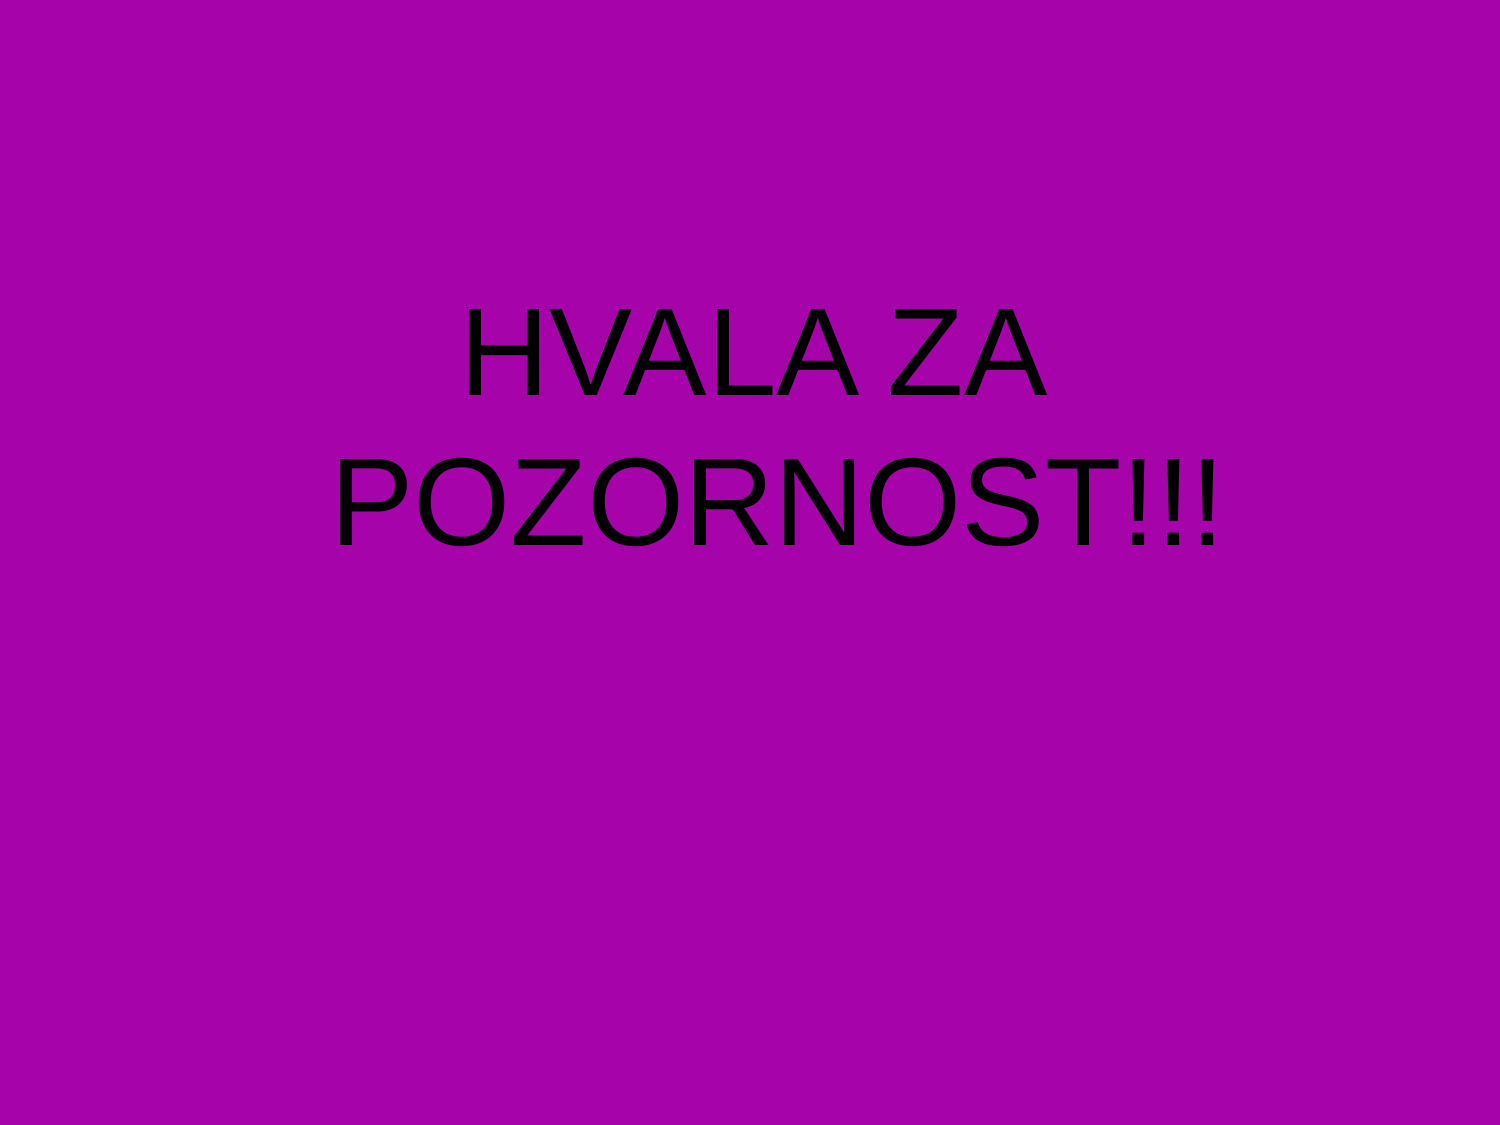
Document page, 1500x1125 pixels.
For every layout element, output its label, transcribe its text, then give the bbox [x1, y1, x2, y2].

list HVALA ZA POZORNOST!!! [75, 262, 1425, 1005]
